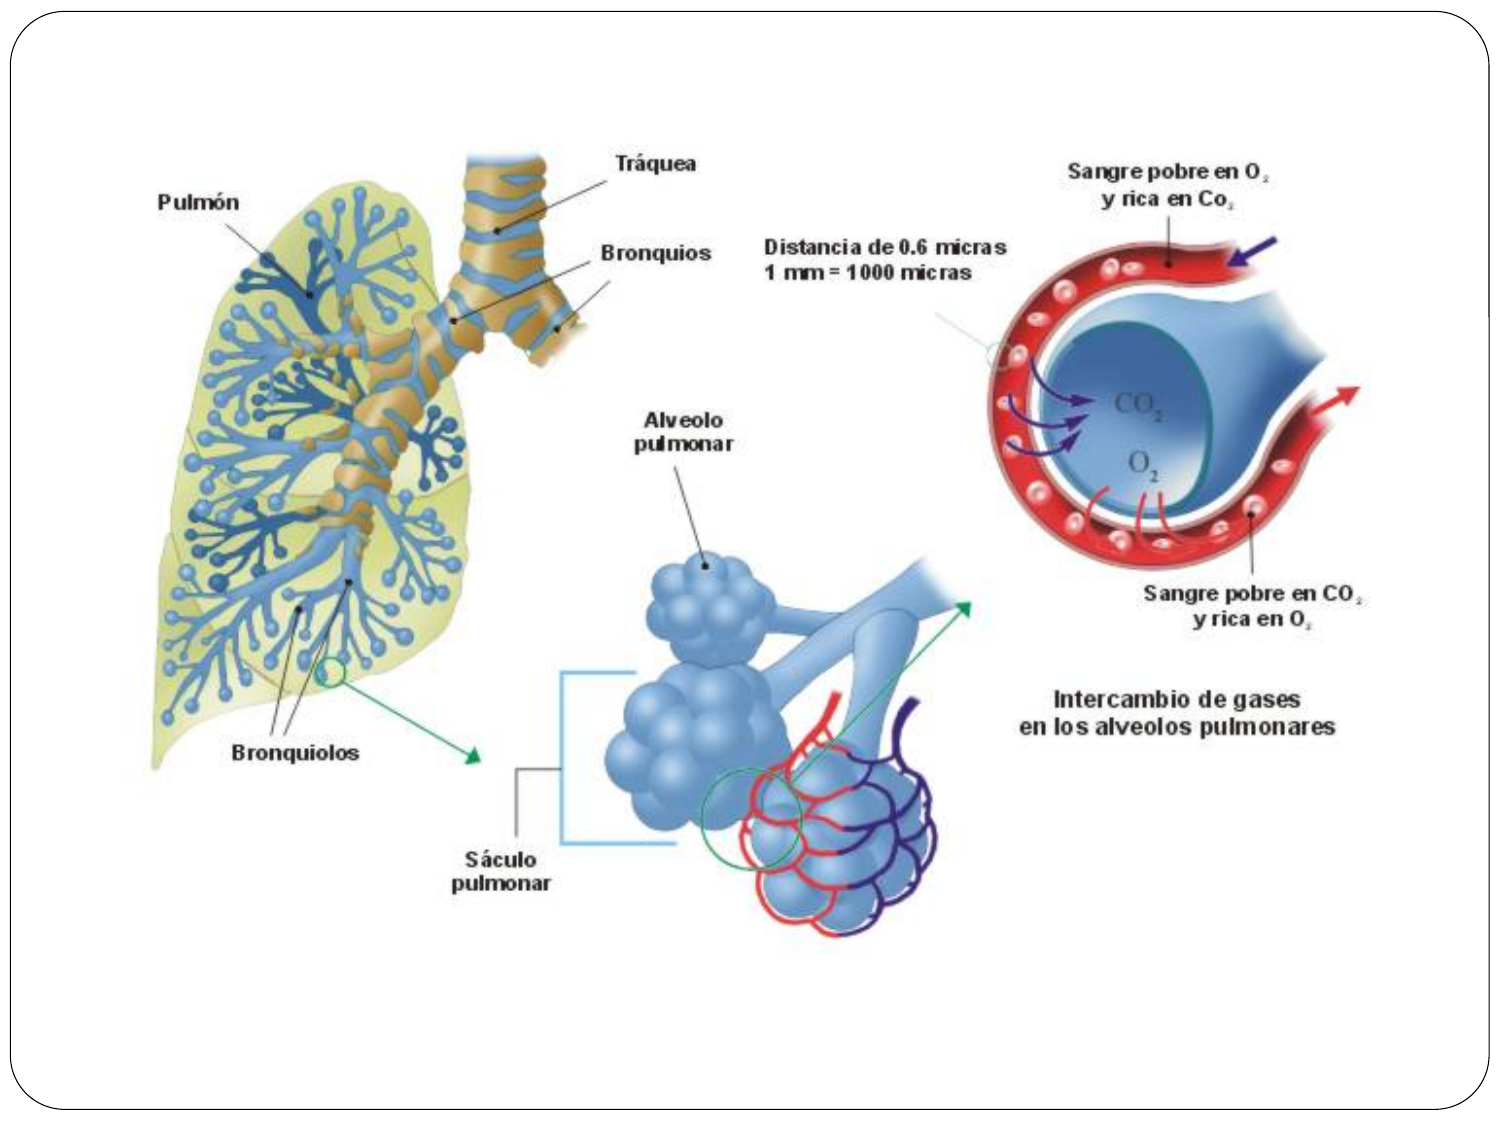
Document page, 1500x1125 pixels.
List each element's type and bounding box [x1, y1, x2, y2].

picture [64, 113, 1425, 961]
